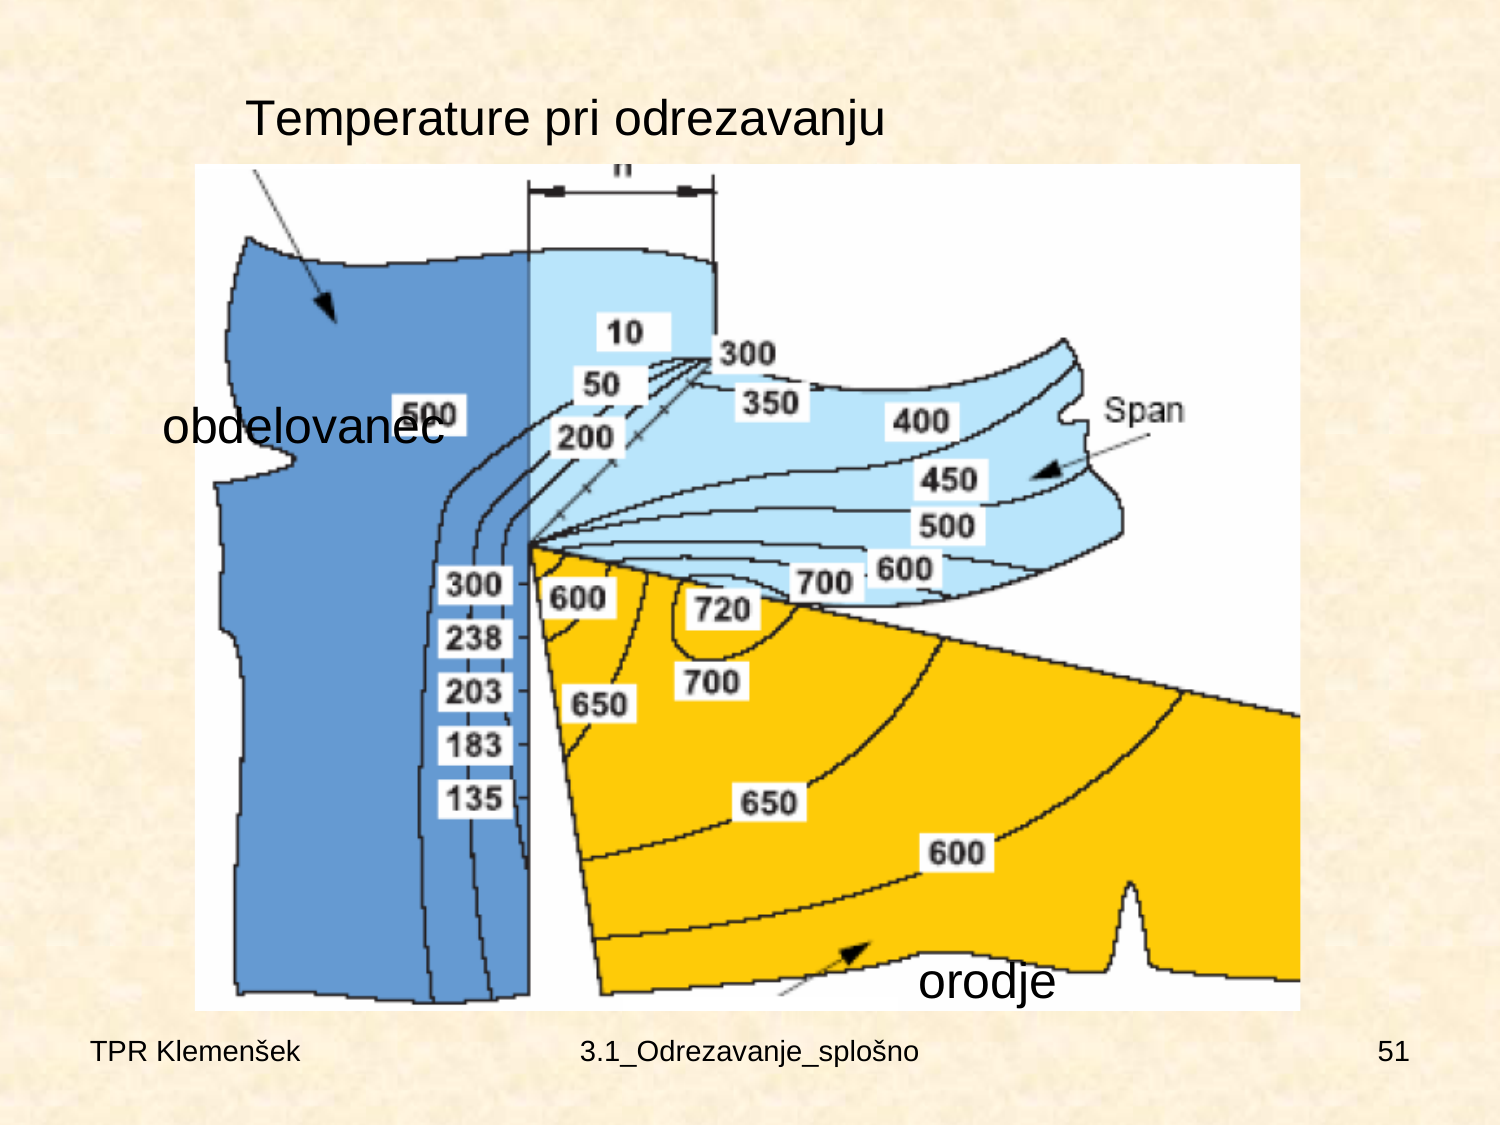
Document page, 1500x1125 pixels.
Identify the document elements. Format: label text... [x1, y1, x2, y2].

text_box obdelovanec [147, 385, 514, 461]
text_box TPR Klemenšek [74, 1024, 426, 1103]
text_box orodje [903, 940, 1259, 1017]
text_box Temperature pri odrezavanju [230, 78, 1070, 154]
text_box 3.1_Odrezavanje_splošno [512, 1024, 988, 1103]
text_box <number> [1074, 1024, 1426, 1103]
picture [0, 0, 1500, 1125]
